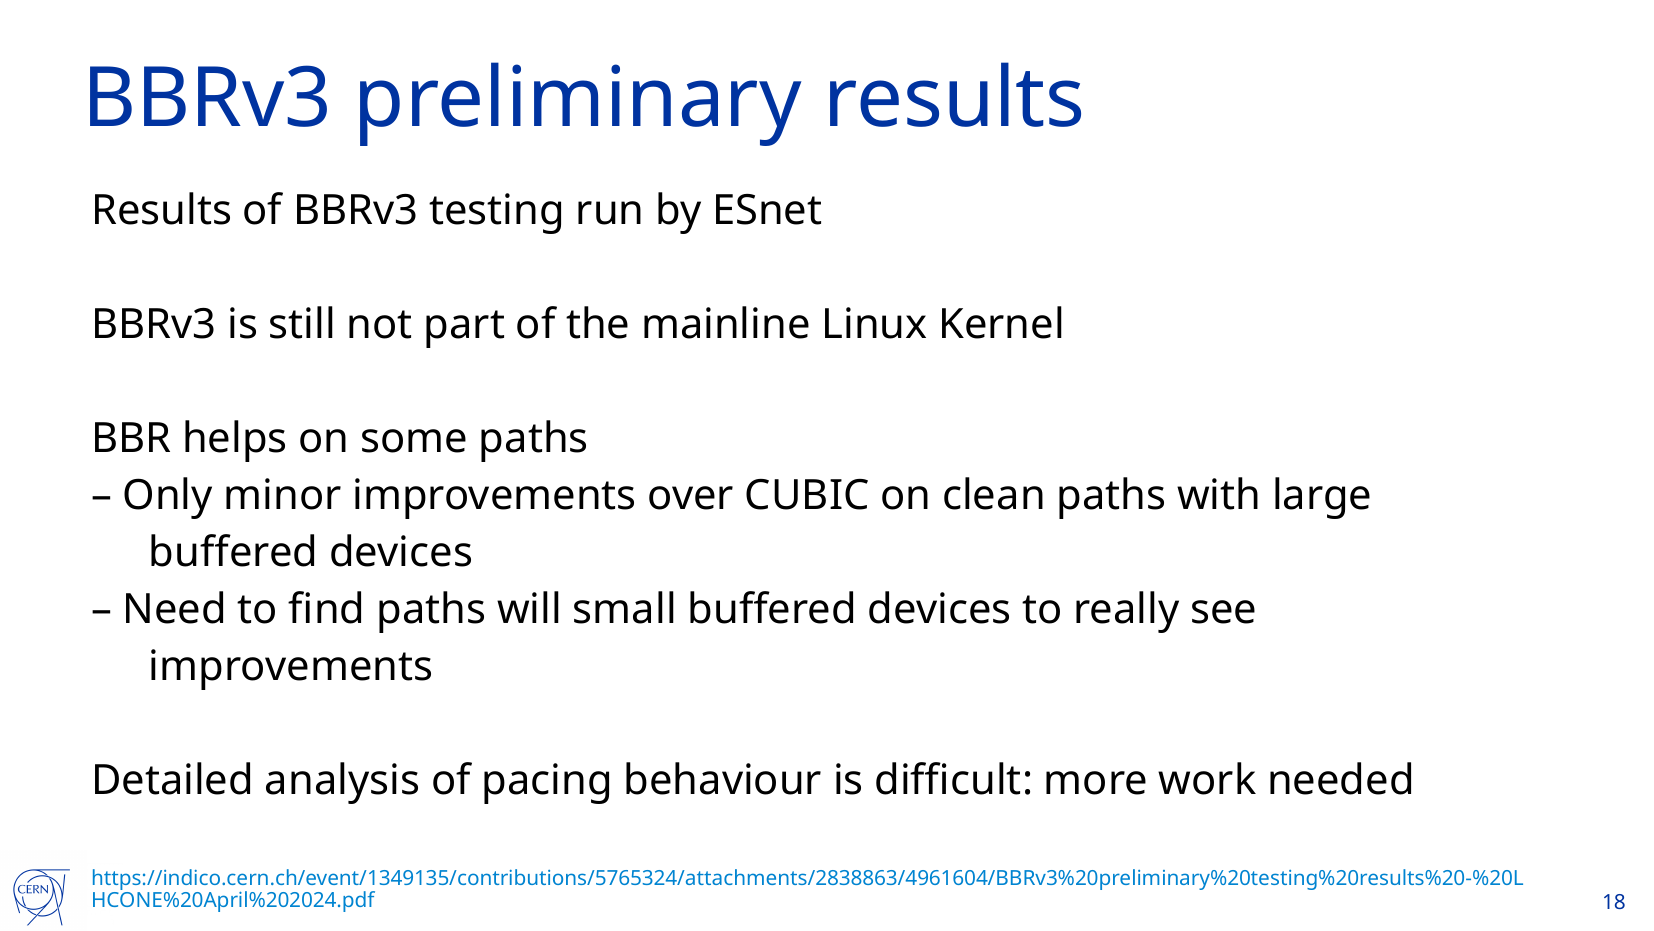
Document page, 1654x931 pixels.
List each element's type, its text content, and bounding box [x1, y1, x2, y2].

title BBRv3 preliminary results [82, 37, 1571, 142]
text_box Results of BBRv3 testing run by ESnet BBRv3 is still not part of the mainline Linux Kernel BBR helps on some paths – Only minor improvements over CUBIC on clean paths with large buffered devices – Need to find paths will small buffered devices to really see improvements Detailed analysis of pacing behaviour is difficult: more work needed https://indico.cern.ch/event/1349135/contributions/5765324/attachments/2838863/4961604/BBRv3%20preliminary%20testing%20results%20-%20LHCONE%20April%202024.pdf [76, 172, 1546, 931]
picture [0, 850, 76, 931]
